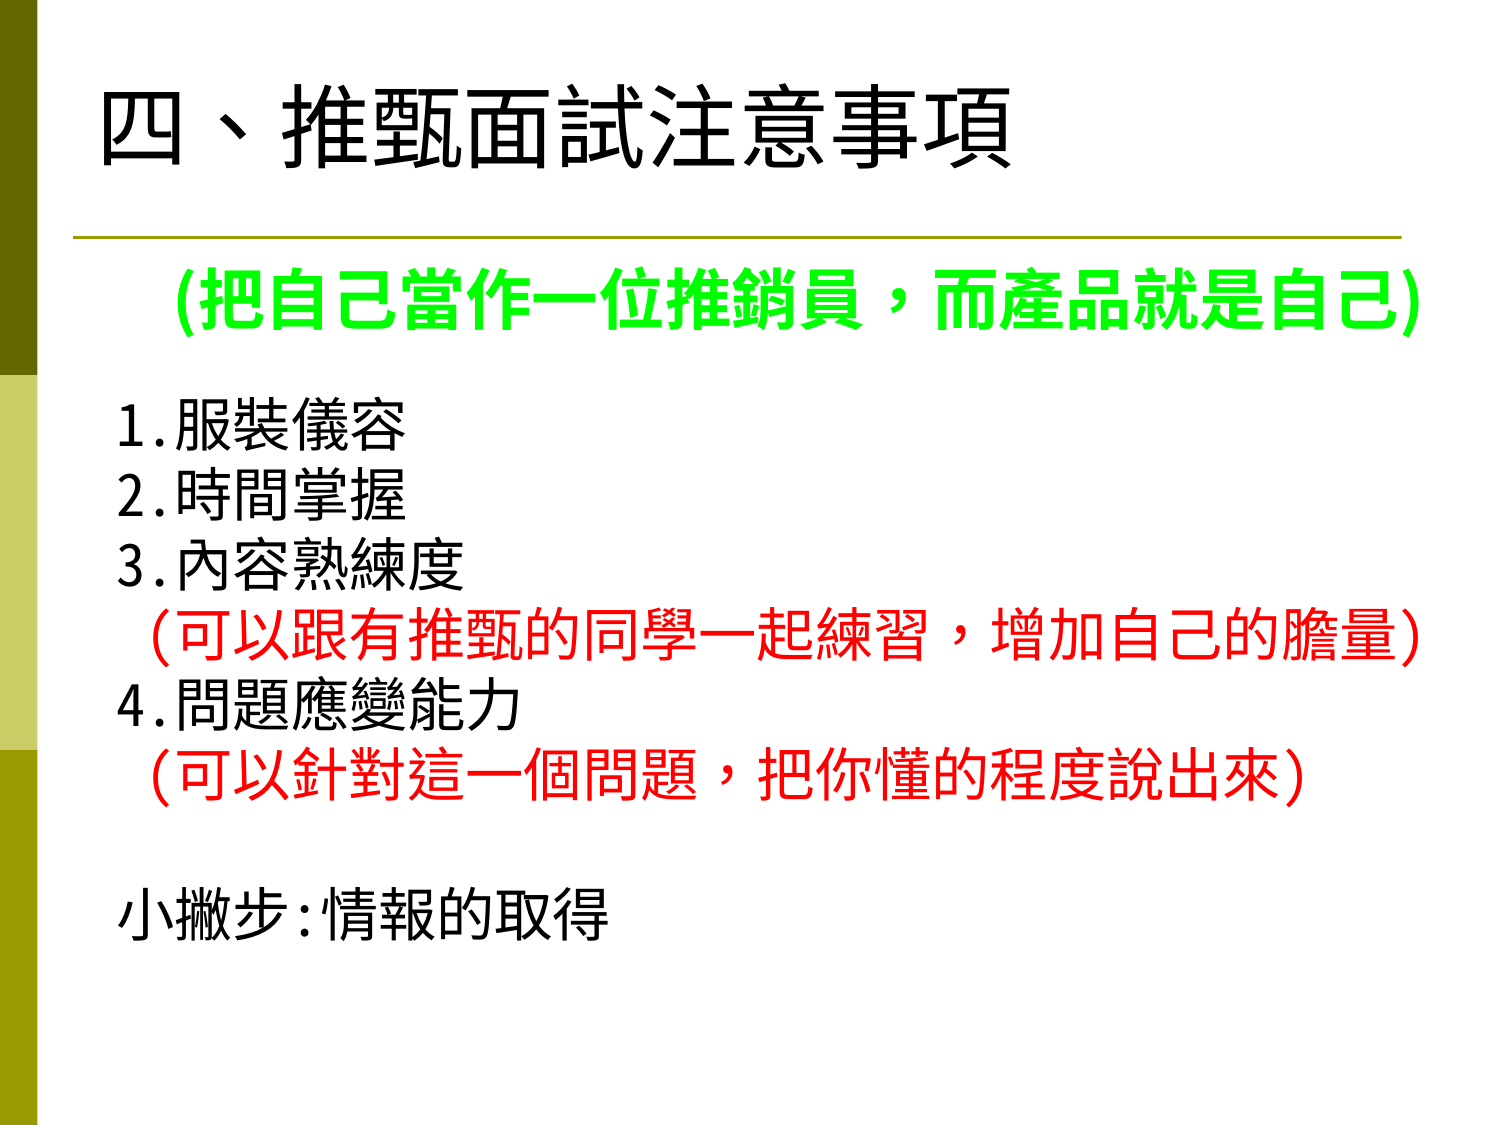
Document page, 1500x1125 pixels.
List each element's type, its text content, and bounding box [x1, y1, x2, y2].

text_box 四、推甄面試注意事項 [88, 30, 1314, 219]
text_box 1.服裝儀容 2.時間掌握 3.內容熟練度 (可以跟有推甄的同學一起練習，增加自己的膽量) 4.問題應變能力 (可以針對這一個問題，把你懂的程度說出來) 小撇步:情報的取得 [108, 373, 1435, 963]
text_box (把自己當作一位推銷員，而產品就是自己) [165, 243, 1433, 353]
